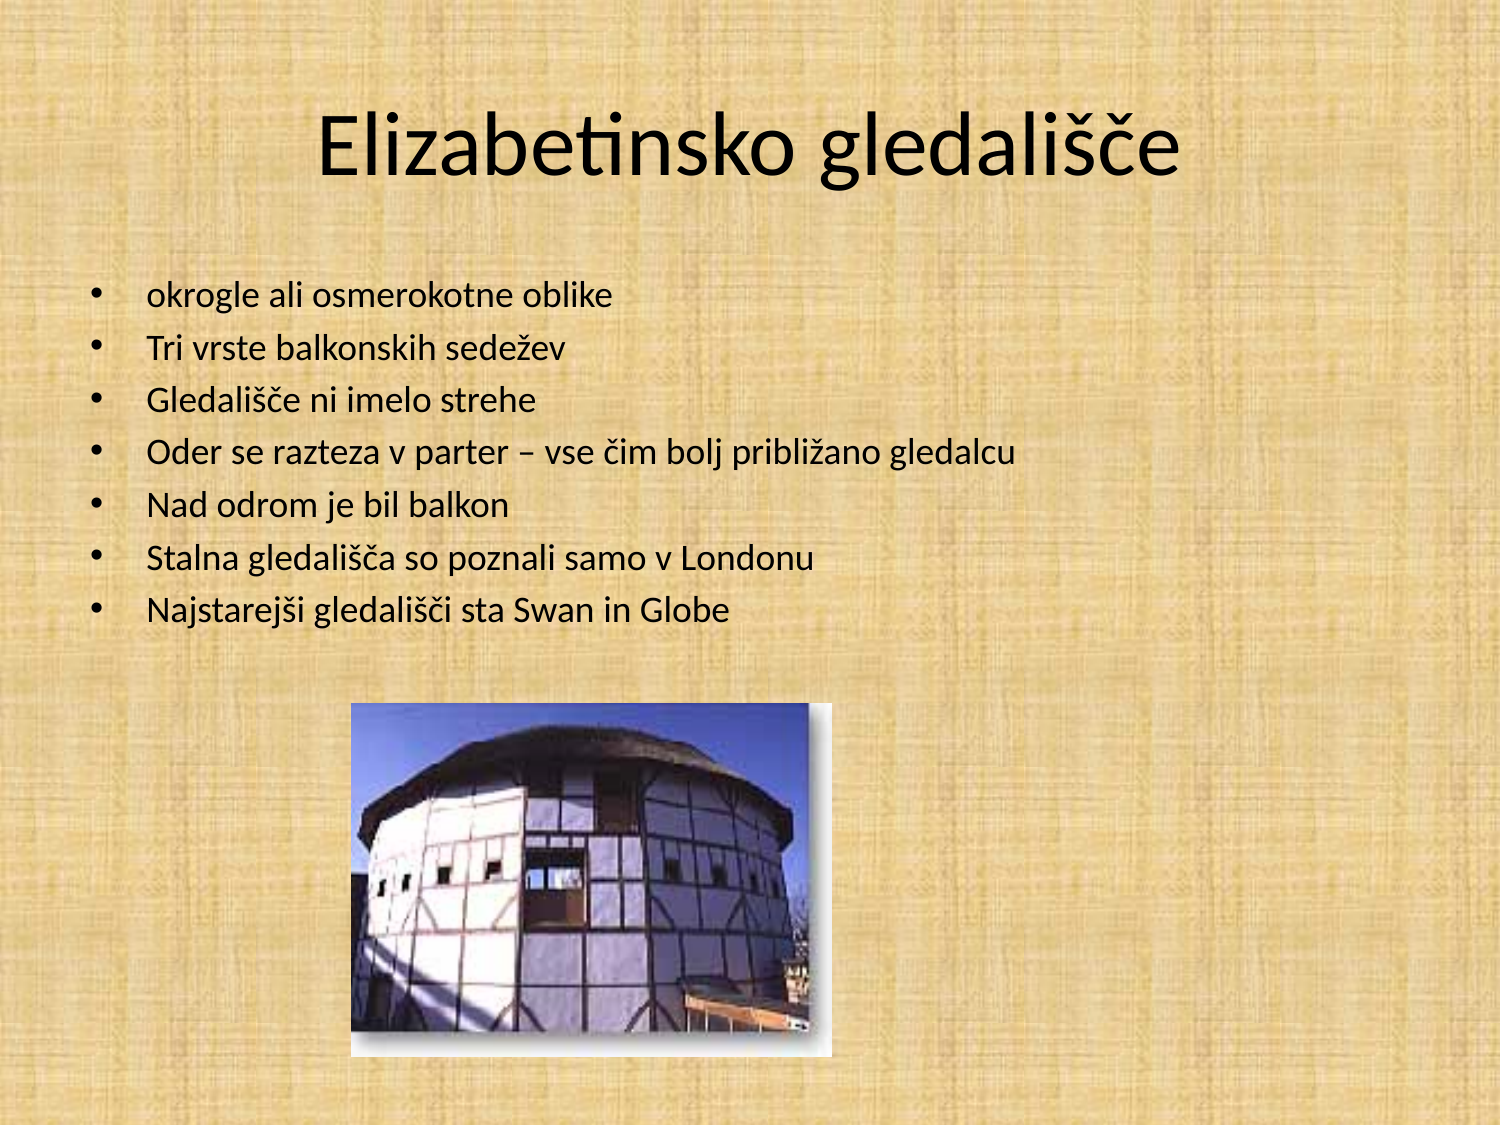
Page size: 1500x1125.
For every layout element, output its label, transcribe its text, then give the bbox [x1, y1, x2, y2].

title Elizabetinsko gledališče [75, 45, 1425, 233]
list okrogle ali osmerokotne oblike Tri vrste balkonskih sedežev Gledališče ni imelo strehe Oder se razteza v parter – vse čim bolj približano gledalcu Nad odrom je bil balkon Stalna gledališča so poznali samo v Londonu Najstarejši gledališči sta Swan in Globe [75, 262, 1425, 1005]
picture [0, 0, 1500, 1125]
